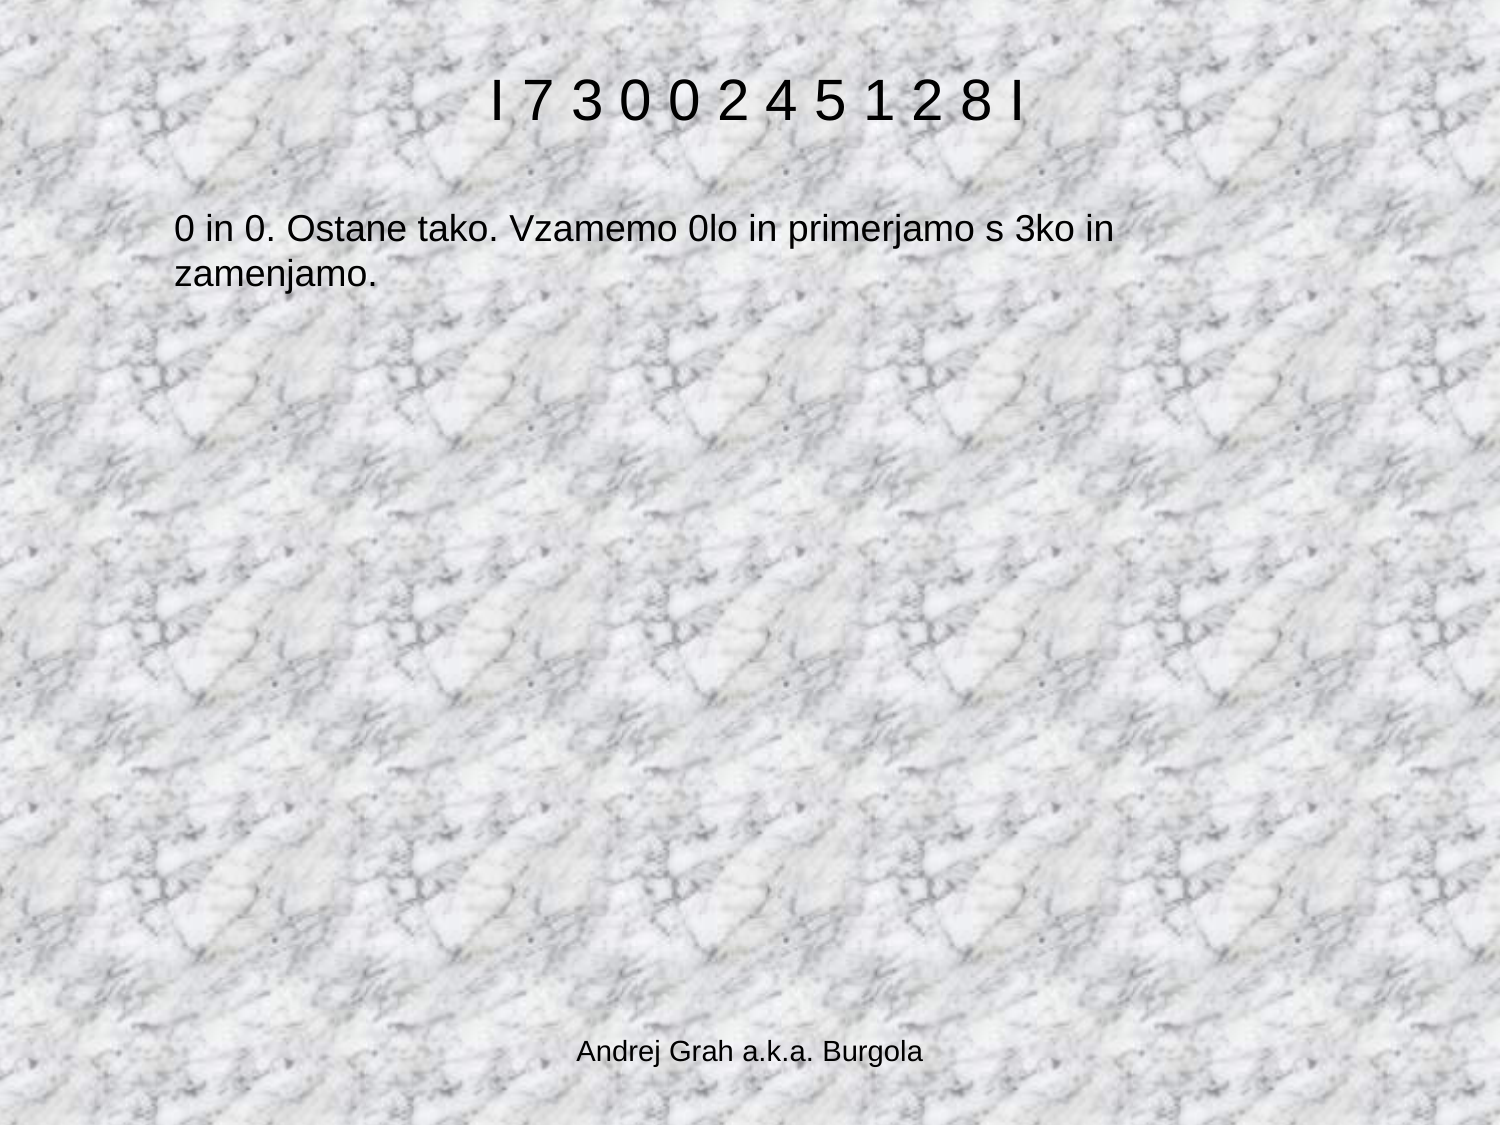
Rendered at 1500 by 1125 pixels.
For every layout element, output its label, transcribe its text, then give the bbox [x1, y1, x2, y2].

text_box Andrej Grah a.k.a. Burgola [512, 1024, 988, 1103]
text_box 0 in 0. Ostane tako. Vzamemo 0lo in primerjamo s 3ko in zamenjamo. [159, 196, 1341, 371]
picture [0, 0, 1500, 1125]
text_box I 7 3 0 0 2 4 5 1 2 8 I [265, 54, 1235, 141]
